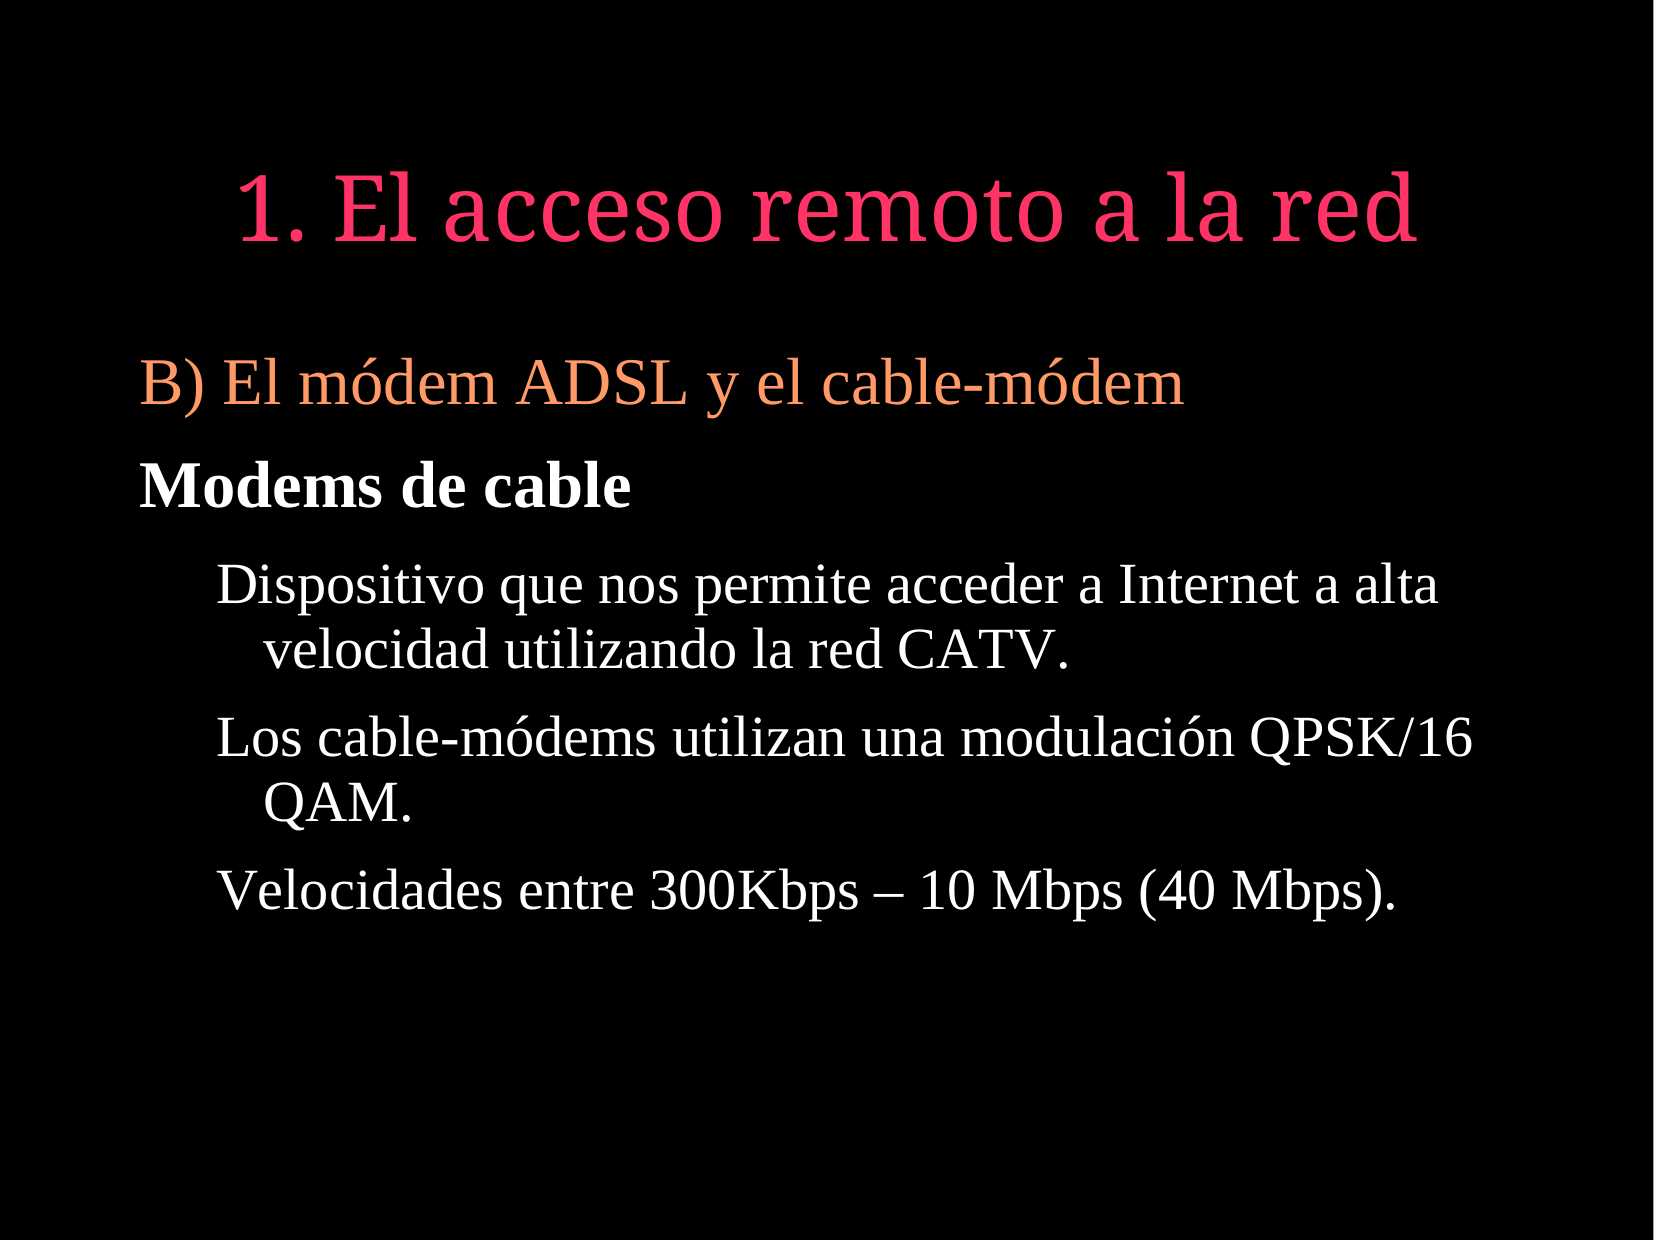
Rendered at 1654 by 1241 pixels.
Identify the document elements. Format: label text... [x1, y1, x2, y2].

title 1. El acceso remoto a la red [121, 102, 1534, 311]
list B) El módem ADSL y el cable-módem Modems de cable Dispositivo que nos permite acceder a Internet a alta velocidad utilizando la red CATV. Los cable-módems utilizan una modulación QPSK/16 QAM. Velocidades entre 300Kbps – 10 Mbps (40 Mbps). [121, 344, 1534, 1127]
